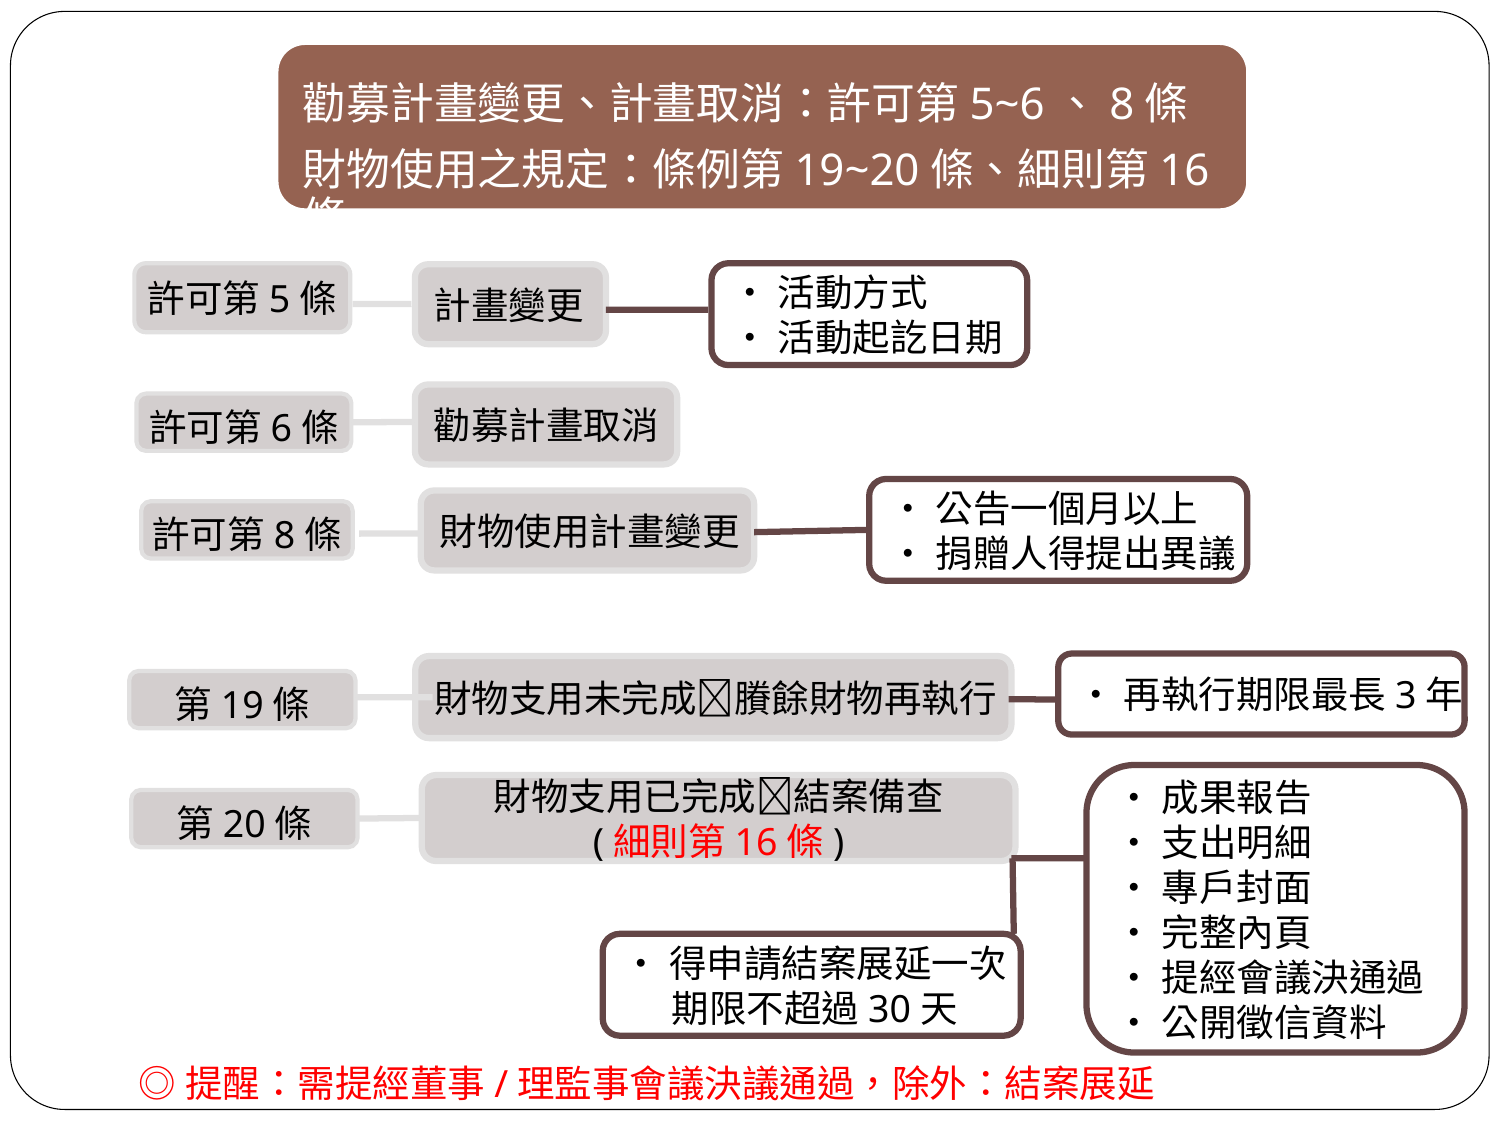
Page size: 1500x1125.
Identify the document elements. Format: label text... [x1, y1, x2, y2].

text_box 許可第8條 [141, 501, 353, 559]
text_box 財物支用未完成賸餘財物再執行 [415, 656, 1012, 739]
text_box ‧成果報告 ‧支出明細 ‧專戶封面 ‧完整內頁 ‧提經會議決通過 ‧公開徵信資料 [1086, 765, 1465, 1053]
text_box 第20條 [131, 789, 358, 848]
text_box 計畫變更 [414, 264, 606, 345]
text_box ‧得申請結案展延一次 期限不超過30天 [602, 933, 1021, 1036]
text_box [327, 203, 337, 209]
text_box 勸募計畫變更、計畫取消：許可第5~6、8條 財物使用之規定：條例第19~20條、細則第16條 [290, 69, 1247, 185]
text_box 許可第6條 [136, 393, 352, 451]
text_box 許可第5條 [134, 263, 351, 333]
text_box 勸募計畫取消 [414, 384, 678, 465]
text_box [277, 43, 1248, 210]
text_box ‧活動方式 ‧活動起訖日期 [711, 263, 1028, 366]
text_box 財物支用已完成結案備查 (細則第16條) [421, 775, 1016, 862]
text_box ‧再執行期限最長3年 [1058, 653, 1465, 735]
text_box 財物使用計畫變更 [420, 490, 755, 571]
text_box ◎提醒：需提經董事/理監事會議決議通過，除外：結案展延 [123, 1052, 1185, 1114]
text_box ‧公告一個月以上 ‧捐贈人得提出異議 [869, 478, 1248, 581]
text_box 第19條 [129, 670, 356, 729]
